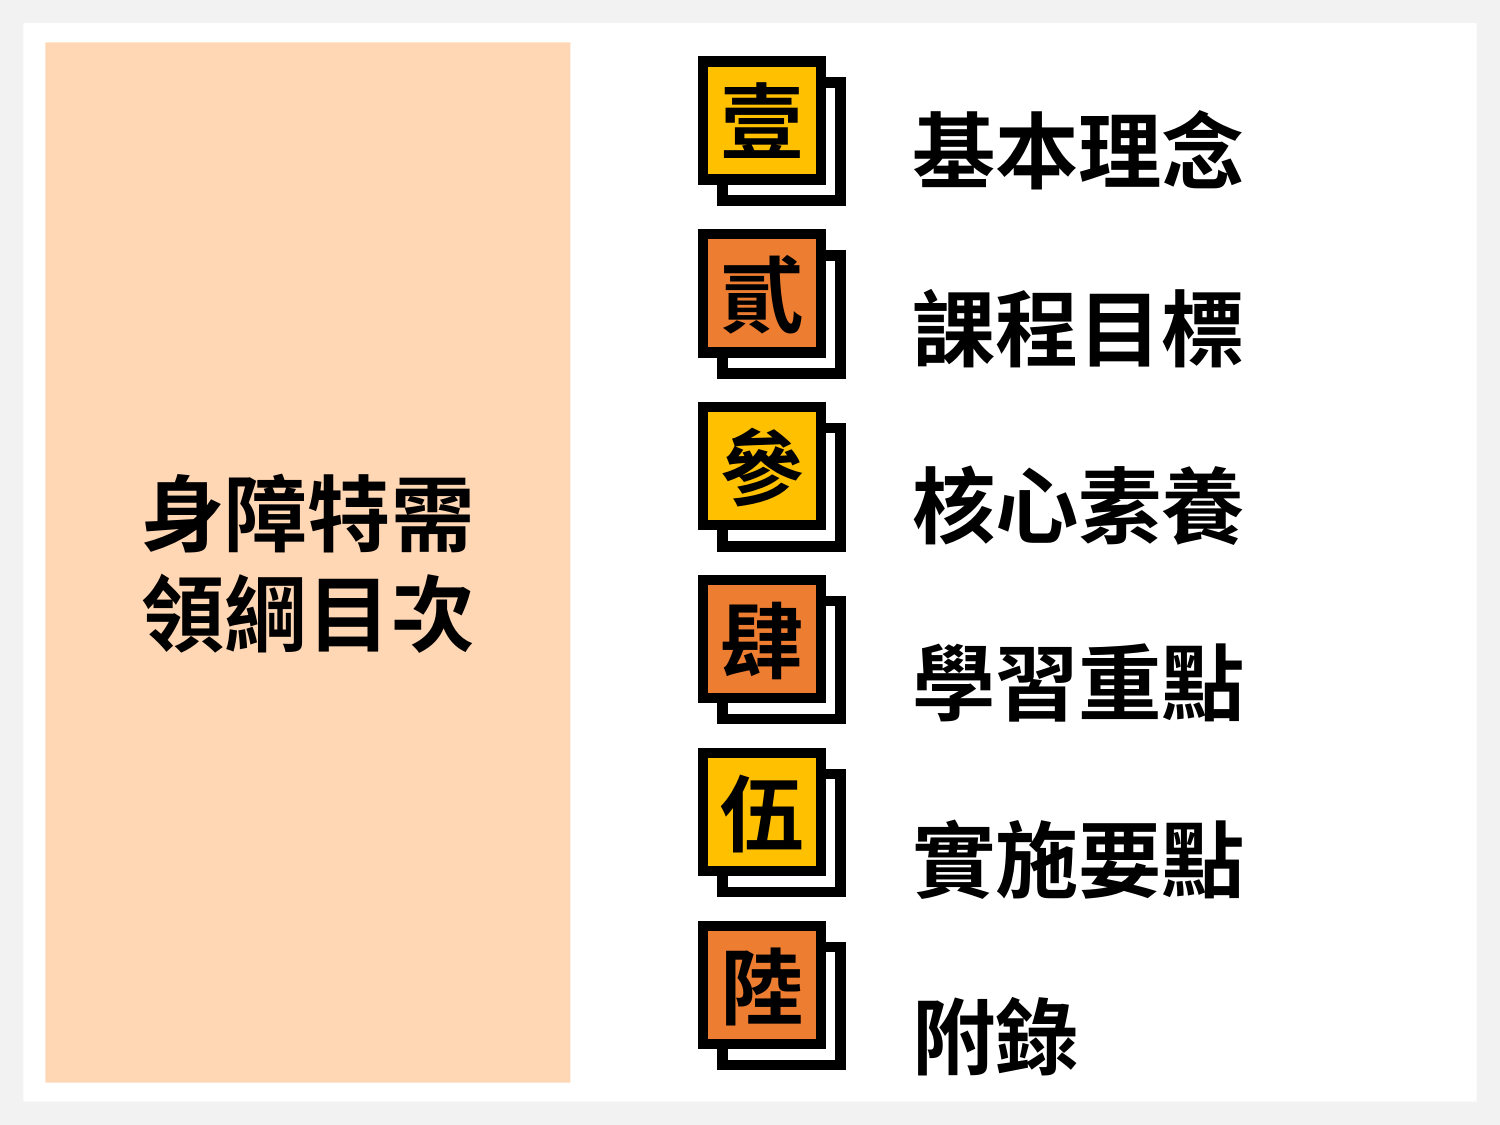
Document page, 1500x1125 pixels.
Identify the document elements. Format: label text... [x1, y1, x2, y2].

text_box 陸 [703, 926, 821, 1044]
text_box 壹 [703, 61, 821, 179]
text_box [722, 947, 841, 1065]
text_box [722, 774, 841, 892]
text_box 伍 [703, 753, 821, 871]
text_box [722, 255, 841, 373]
text_box 參 [703, 407, 821, 525]
text_box 肆 [703, 580, 821, 698]
text_box [722, 428, 841, 546]
text_box 基本理念 課程目標 核心素養 學習重點 實施要點 附錄 [897, 15, 1500, 1093]
text_box 身障特需 領綱目次 [45, 42, 571, 1083]
text_box [722, 83, 841, 201]
text_box 貳 [703, 234, 821, 352]
text_box [722, 601, 841, 719]
